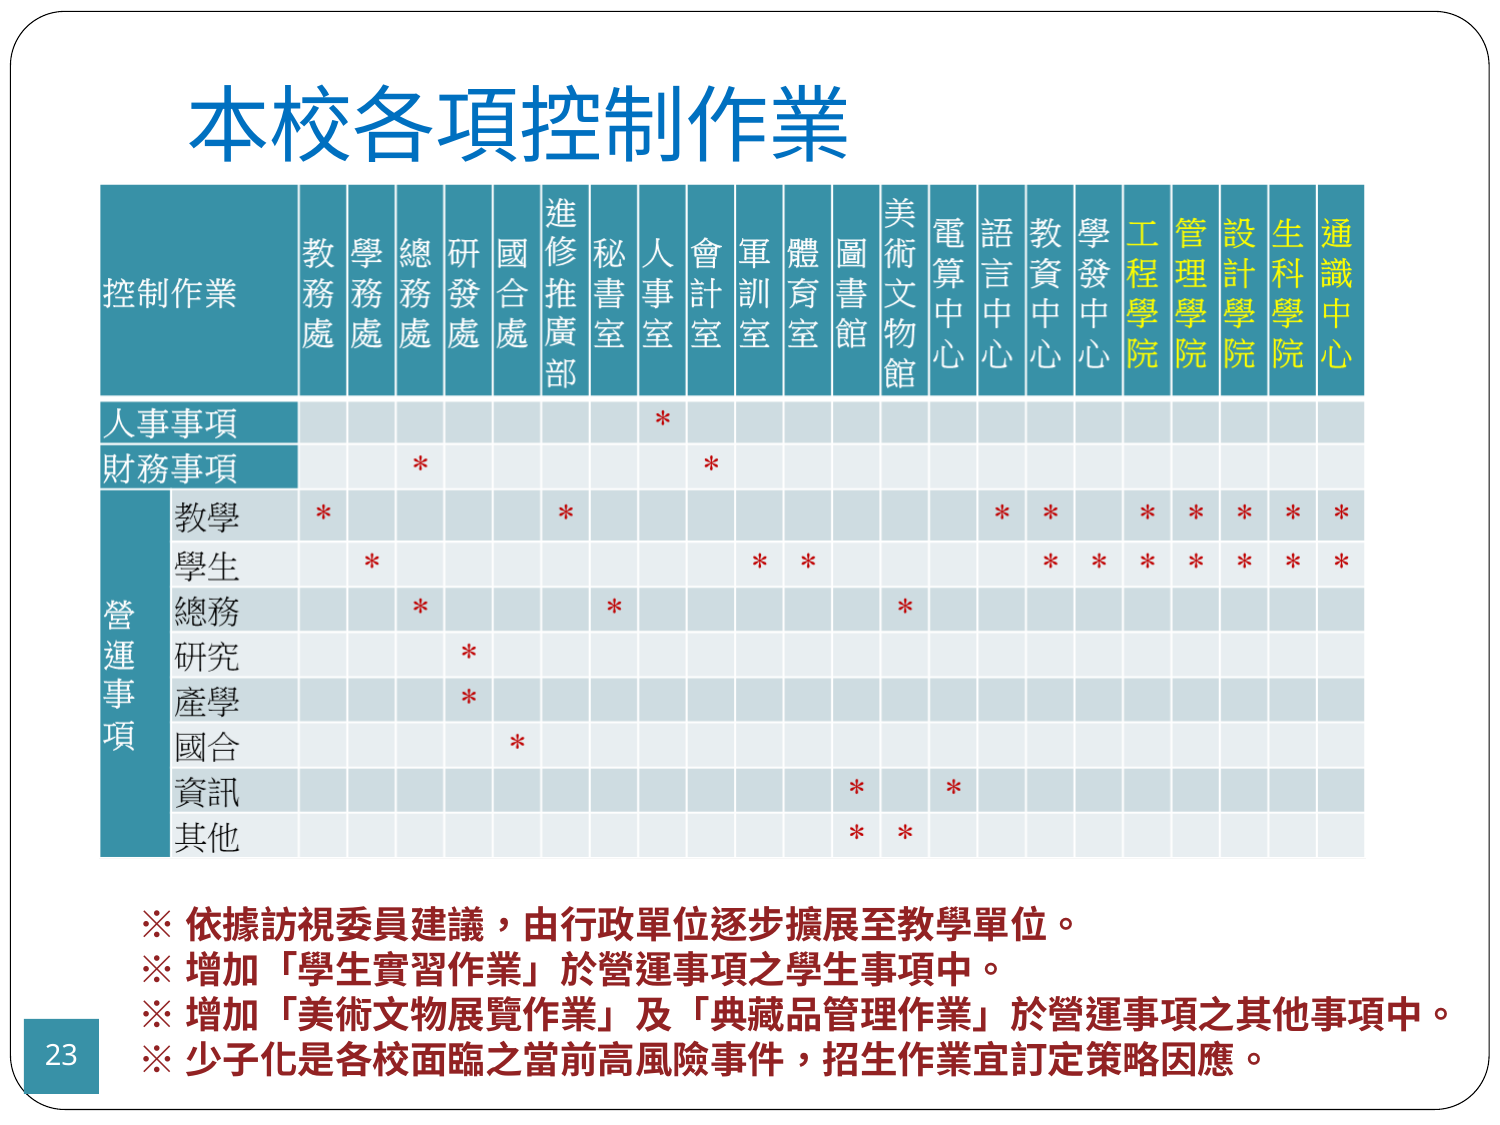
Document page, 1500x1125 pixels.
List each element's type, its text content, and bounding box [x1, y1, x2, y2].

title 本校各項控制作業 [171, 54, 1447, 188]
text_box 23 [23, 1018, 99, 1094]
text_box ※依據訪視委員建議，由行政單位逐步擴展至教學單位。 ※增加「學生實習作業」於營運事項之學生事項中。 ※增加「美術文物展覽作業」及「典藏品管理作業」於營運事項之其他事項中。 ※少子化是各校面臨之當前高風險事件，招生作業宜訂定策略因應。 [123, 893, 1459, 1091]
picture [99, 181, 1366, 882]
